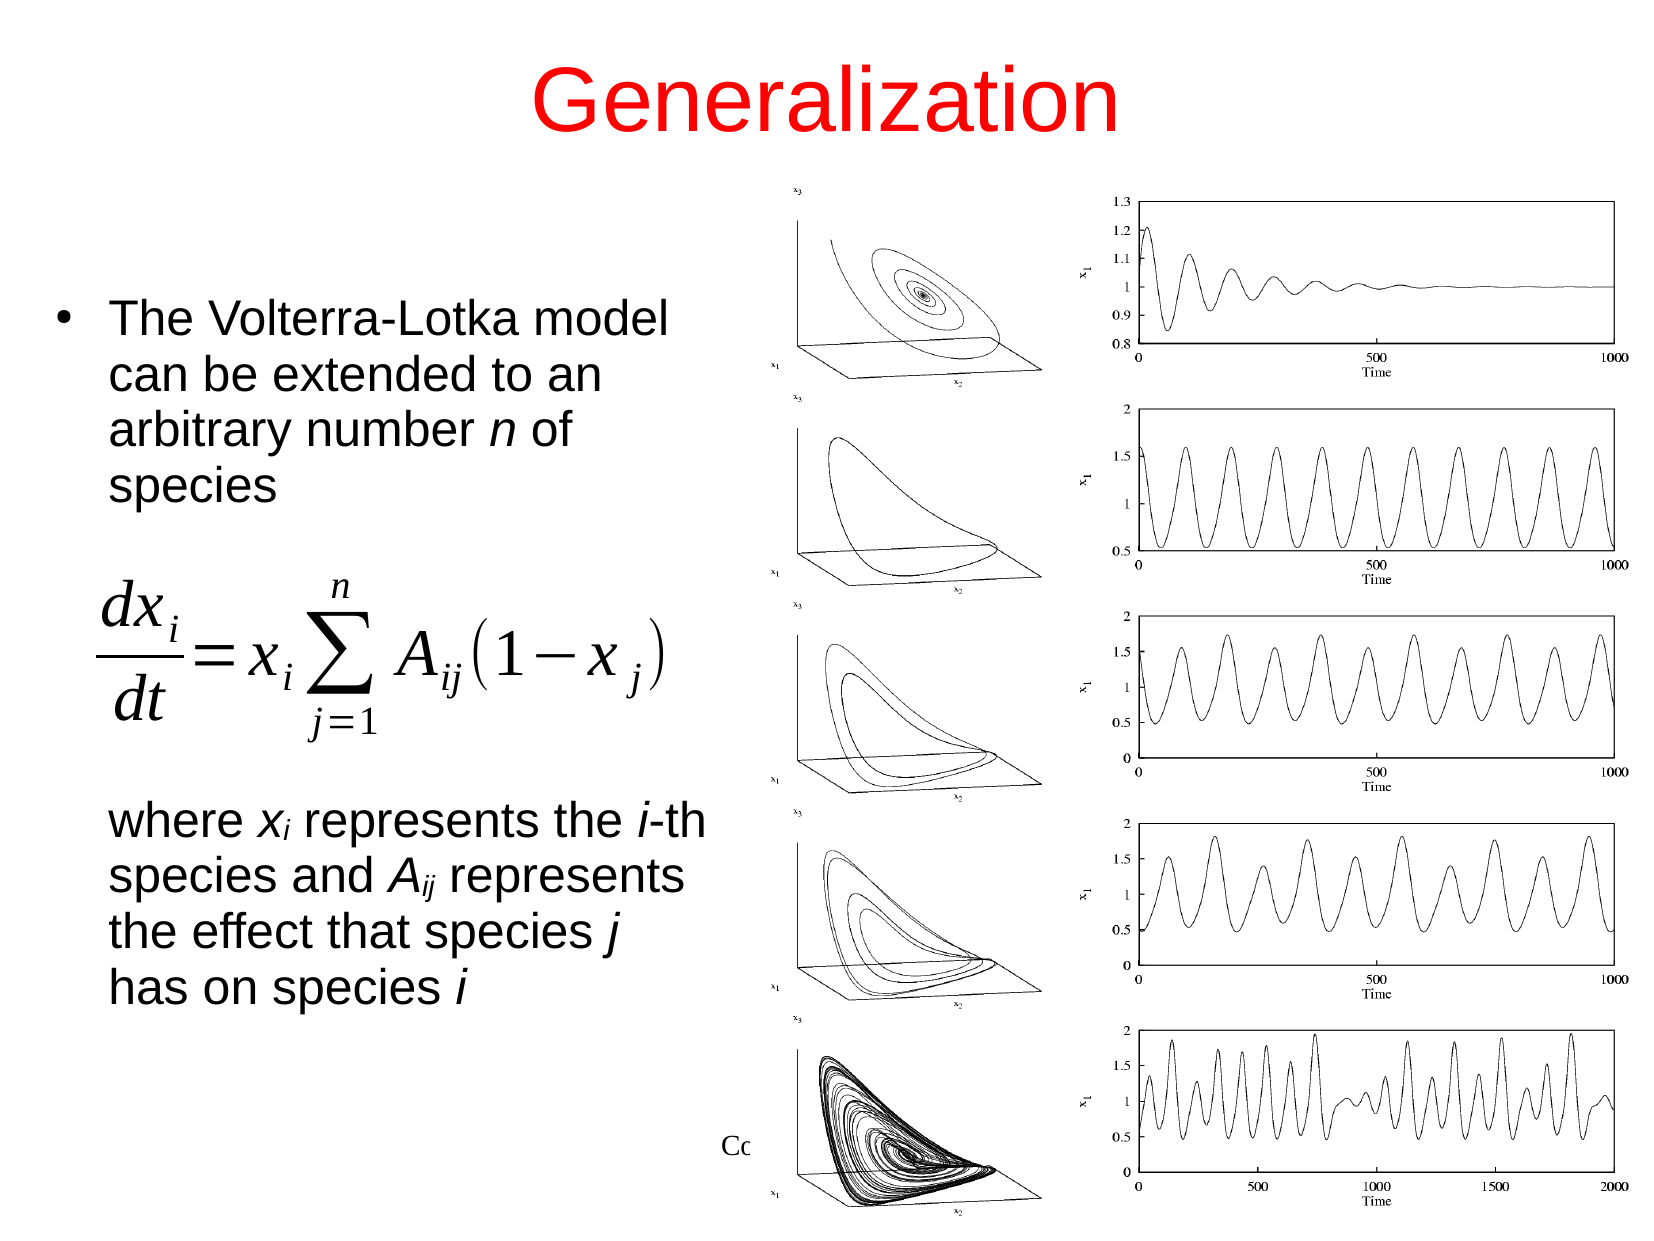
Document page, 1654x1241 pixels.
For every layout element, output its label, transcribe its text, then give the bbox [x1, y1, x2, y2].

title Generalization [82, 48, 1571, 152]
picture [750, 187, 1654, 1235]
list The Volterra-Lotka model can be extended to an arbitrary number n of species where xi represents the i-th species and Aij represents the effect that species j has on species i [37, 290, 713, 1109]
chart [86, 562, 676, 744]
